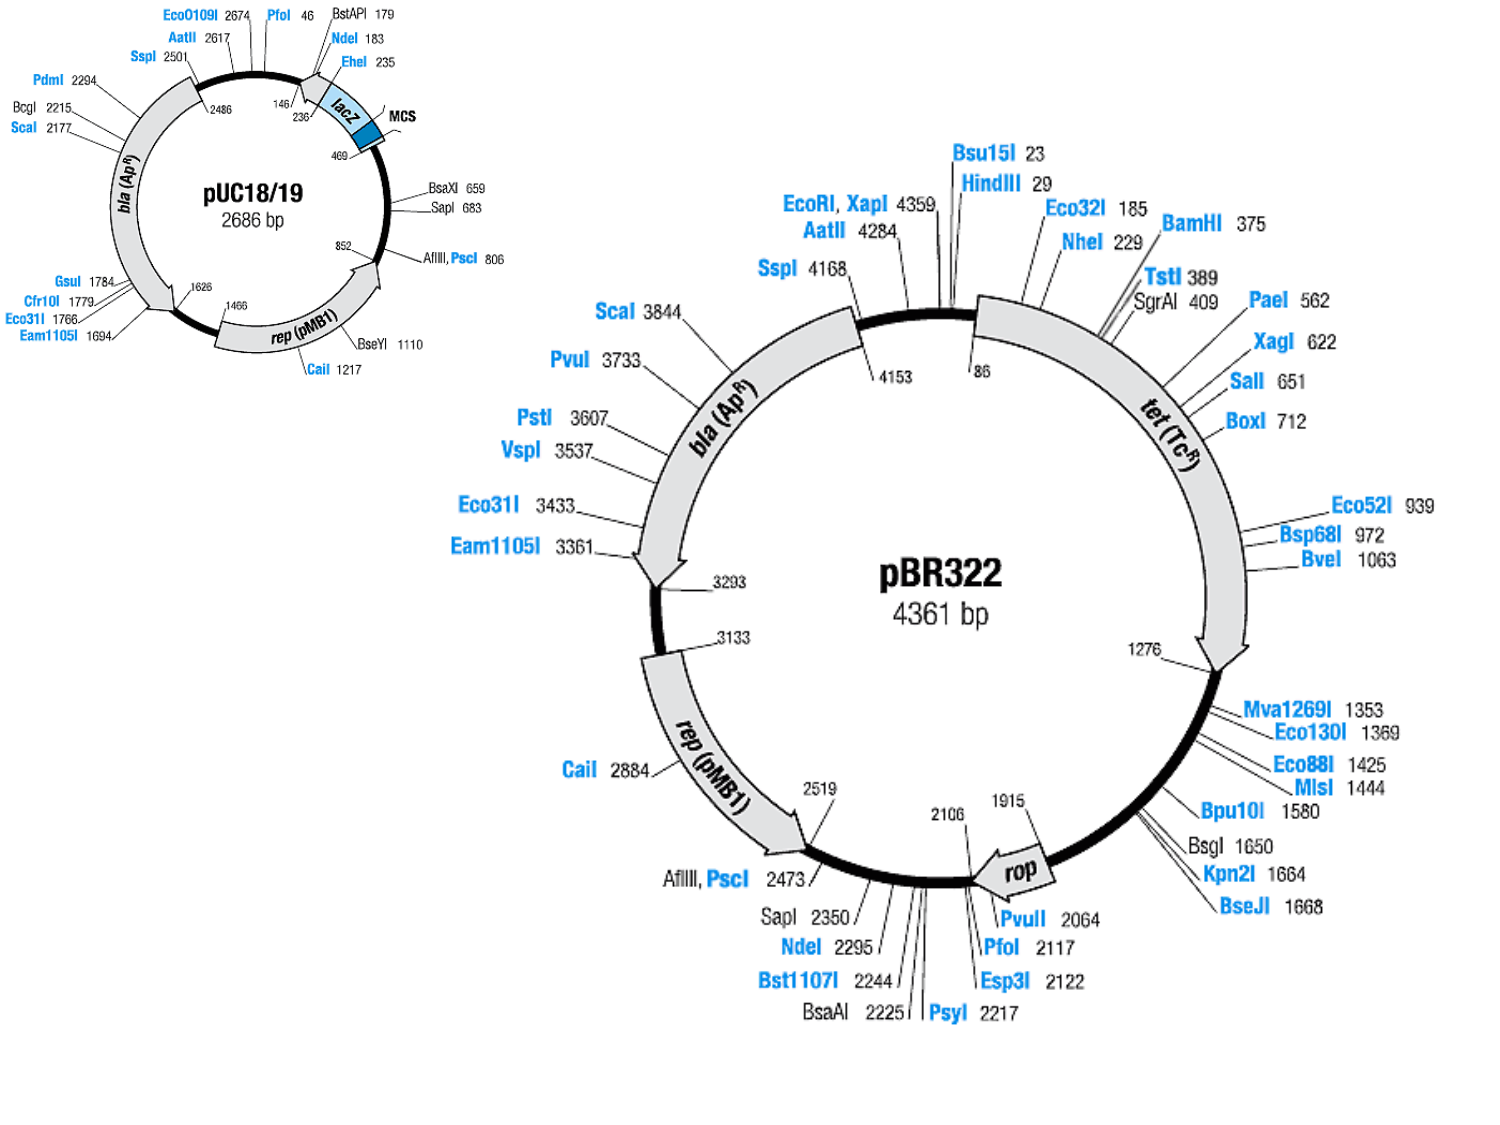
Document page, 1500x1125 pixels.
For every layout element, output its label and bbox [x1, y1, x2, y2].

picture [0, 0, 1444, 1033]
